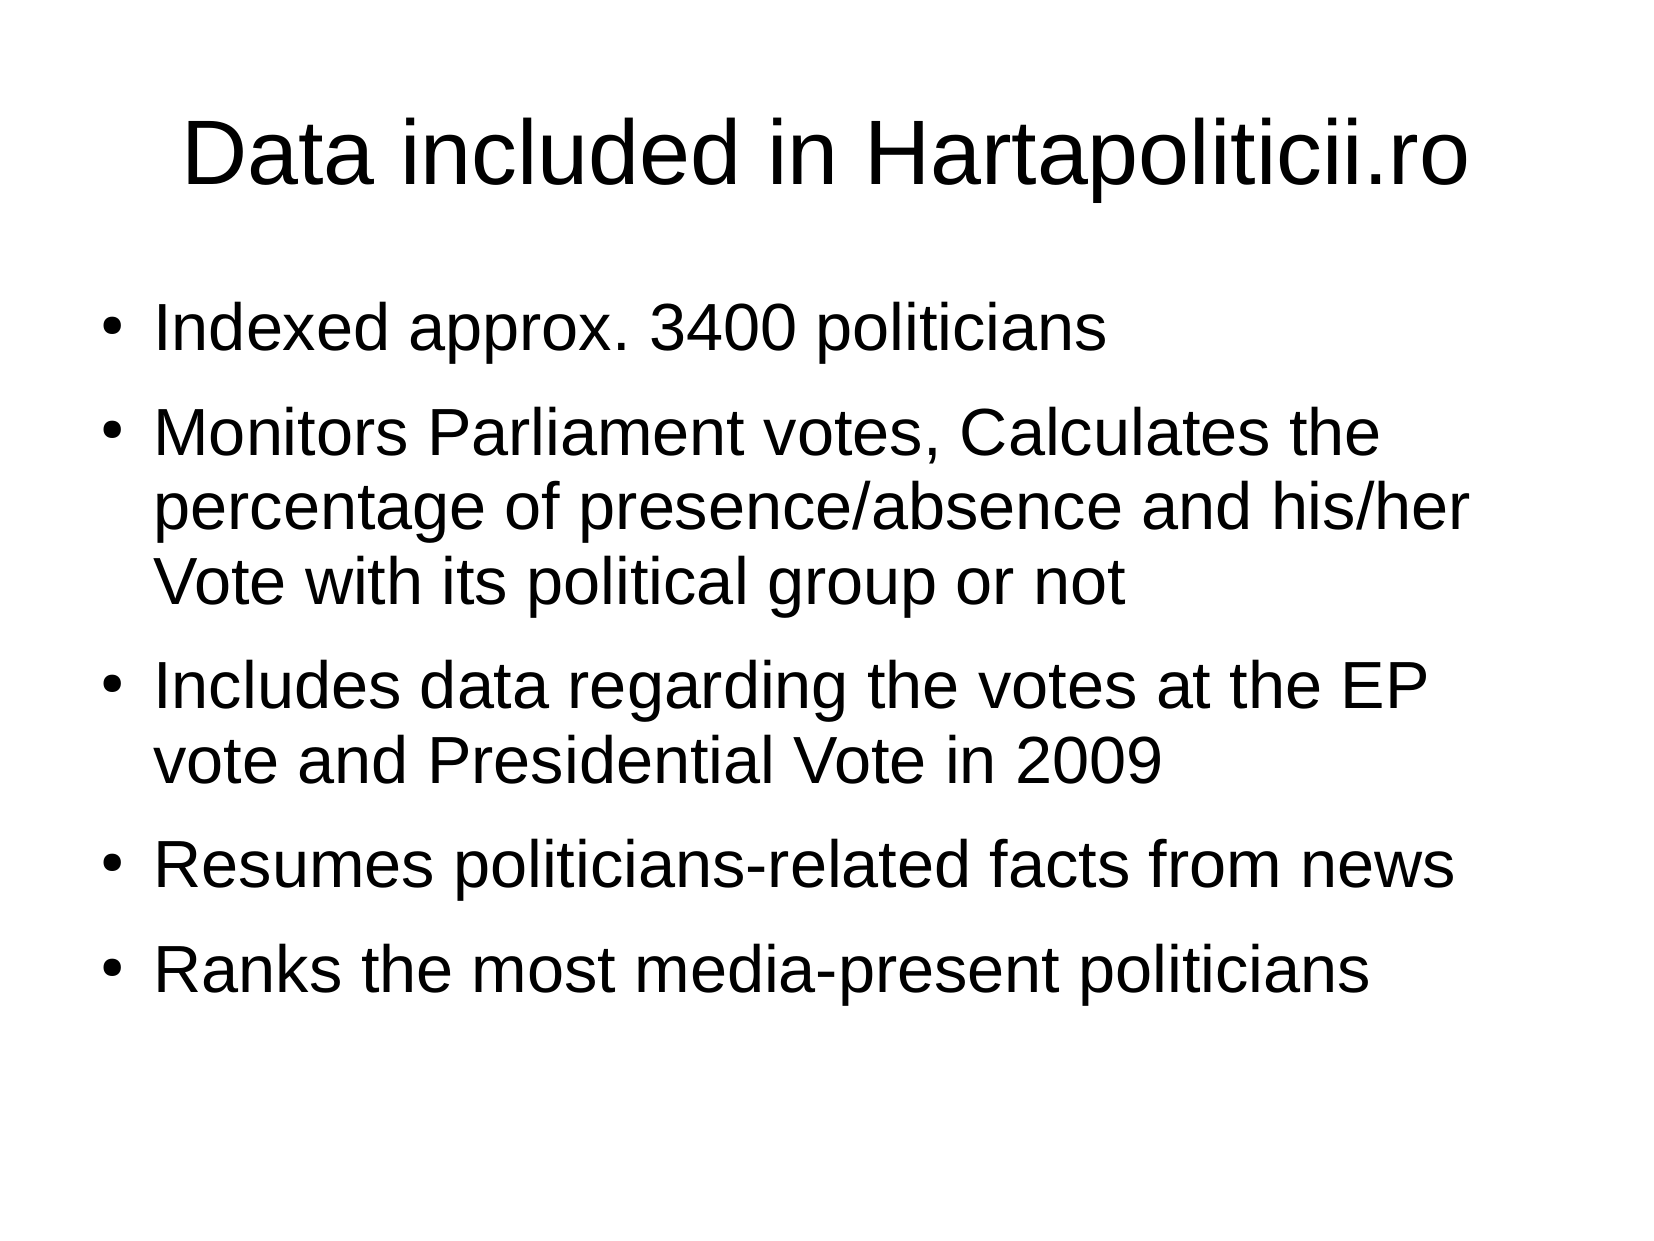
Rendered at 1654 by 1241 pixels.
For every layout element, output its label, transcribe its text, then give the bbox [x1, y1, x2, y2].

list Indexed approx. 3400 politicians Monitors Parliament votes, Calculates the percentage of presence/absence and his/her Vote with its political group or not Includes data regarding the votes at the EP vote and Presidential Vote in 2009 Resumes politicians-related facts from news Ranks the most media-present politicians [82, 290, 1538, 1010]
title Data included in Hartapoliticii.ro [82, 49, 1571, 257]
